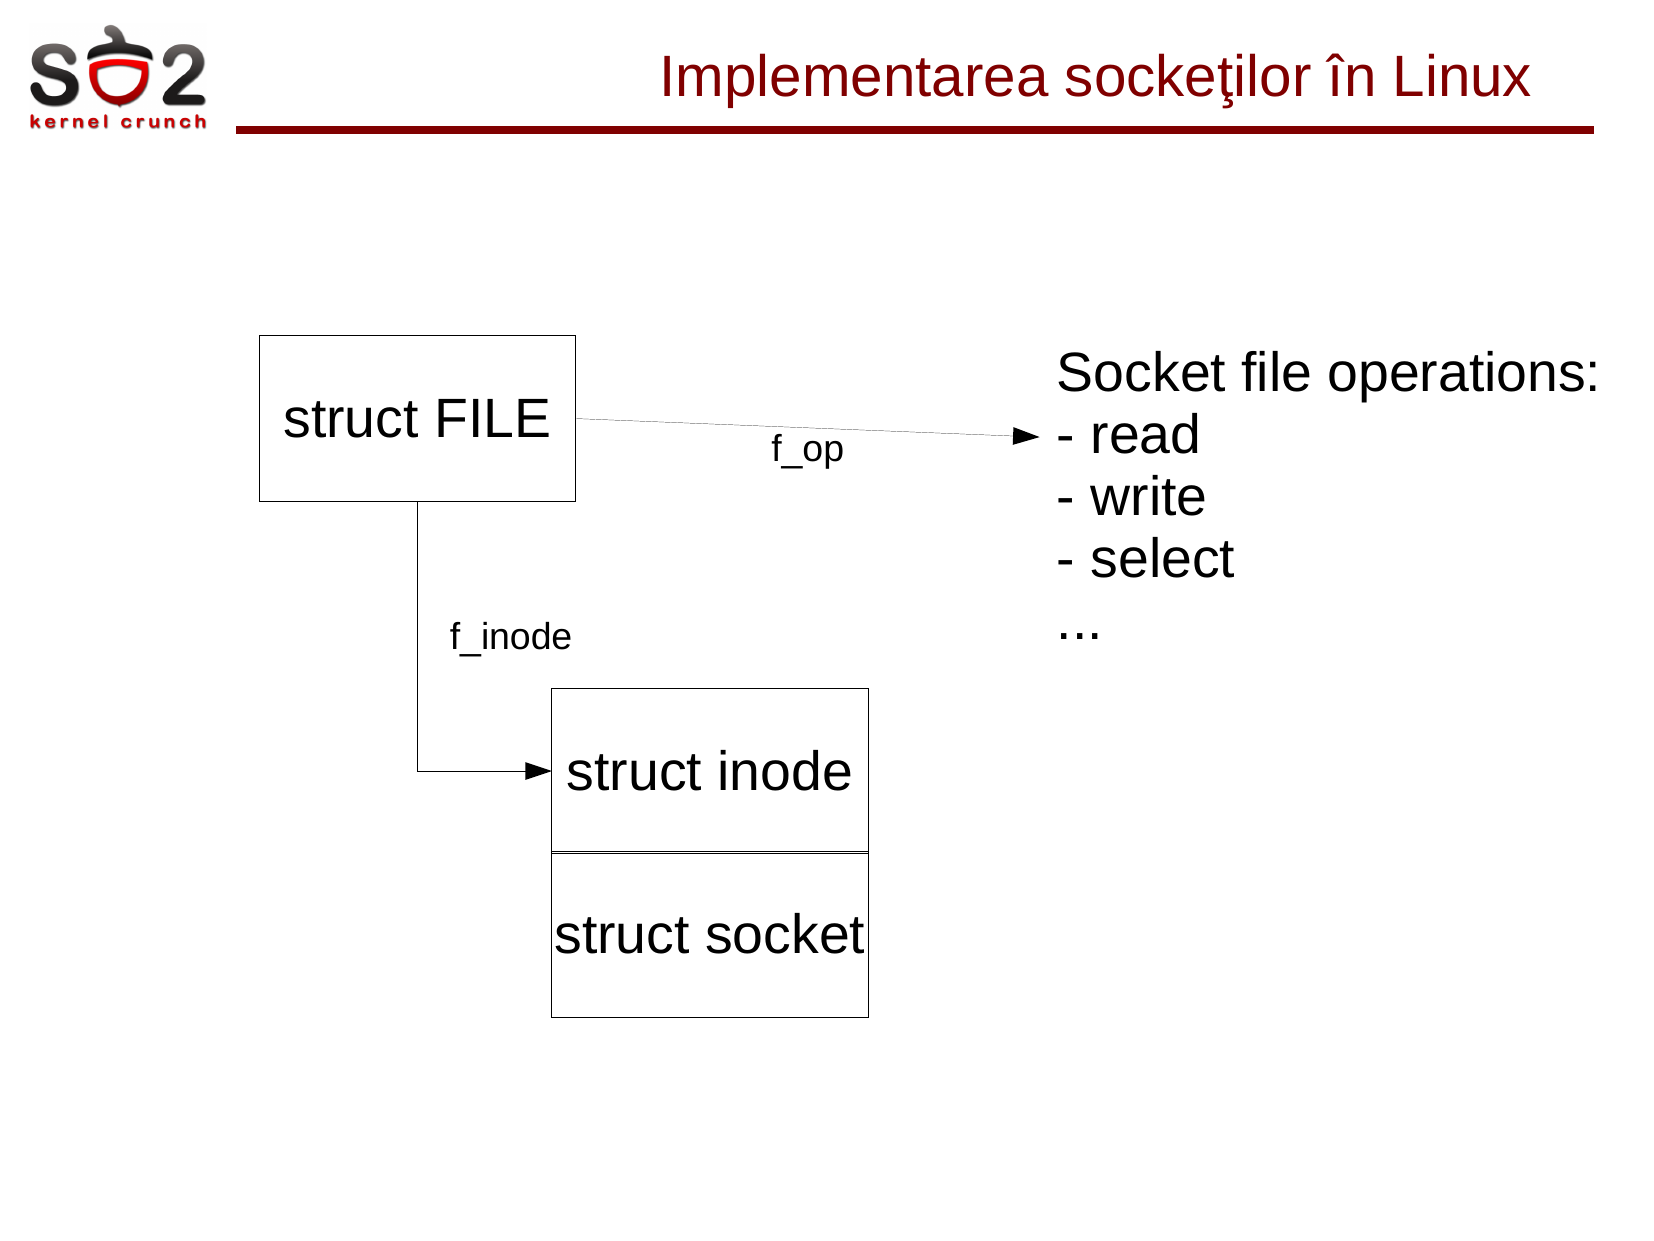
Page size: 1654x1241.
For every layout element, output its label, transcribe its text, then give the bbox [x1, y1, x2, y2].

text_box struct inode [551, 688, 869, 854]
text_box Socket file operations: - read - write - select ... [1042, 334, 1618, 659]
title Implementarea sockeţilor în Linux [121, 4, 1534, 148]
picture [29, 23, 121, 130]
text_box struct socket [551, 854, 869, 1018]
text_box struct FILE [259, 335, 576, 502]
